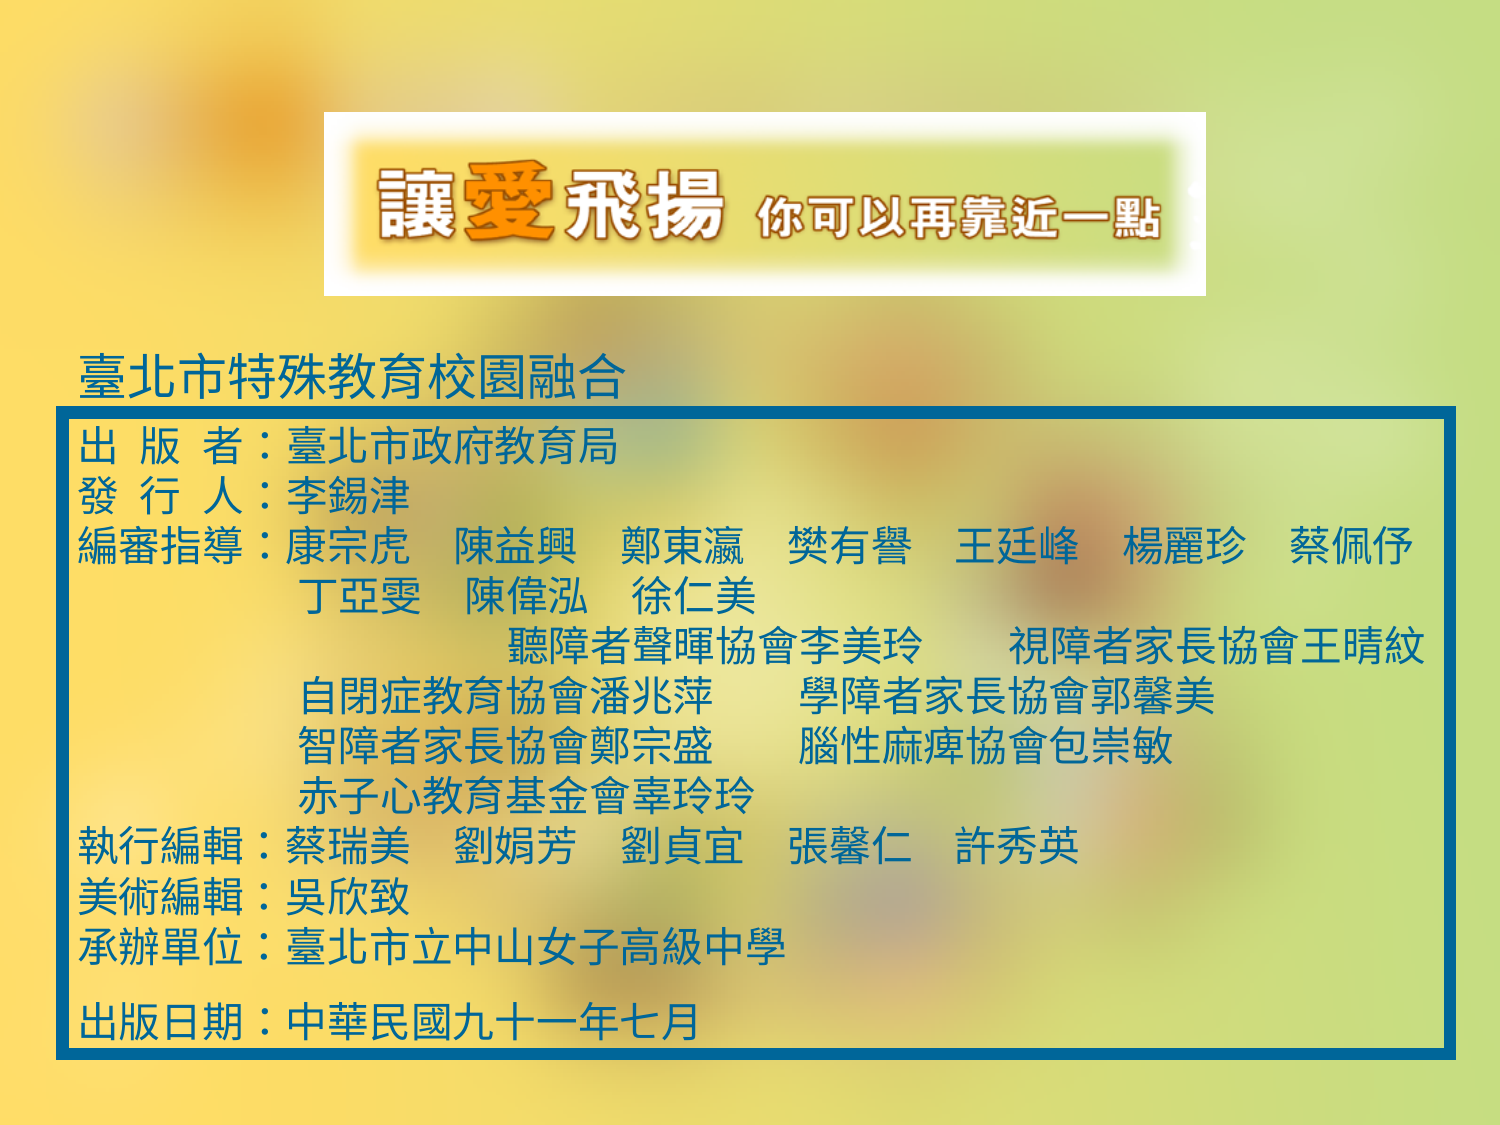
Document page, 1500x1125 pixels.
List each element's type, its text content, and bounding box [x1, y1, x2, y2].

picture [0, 0, 1500, 1125]
text_box 臺北市特殊教育校園融合 [62, 337, 651, 412]
chart [324, 112, 1206, 296]
text_box 出 版 者：臺北市政府教育局 發 行 人：李錫津 編審指導：康宗虎 陳益興 鄭東瀛 樊有譽 王廷峰 楊麗珍 蔡佩伃 丁亞雯 陳偉泓 徐仁美 聽障者聲暉協會李美玲 視障者家長協會王晴紋 自閉症教育協會潘兆萍 學障者家長協會郭馨美 智障者家長協會鄭宗盛 腦性麻痺協會包崇敏 赤子心教育基金會辜玲玲 執行編輯：蔡瑞美 劉娟芳 劉貞宜 張馨仁 許秀英 美術編輯：吳欣致 承辦單位：臺北市立中山女子高級中學 出版日期：中華民國九十一年七月 [62, 412, 1450, 1055]
